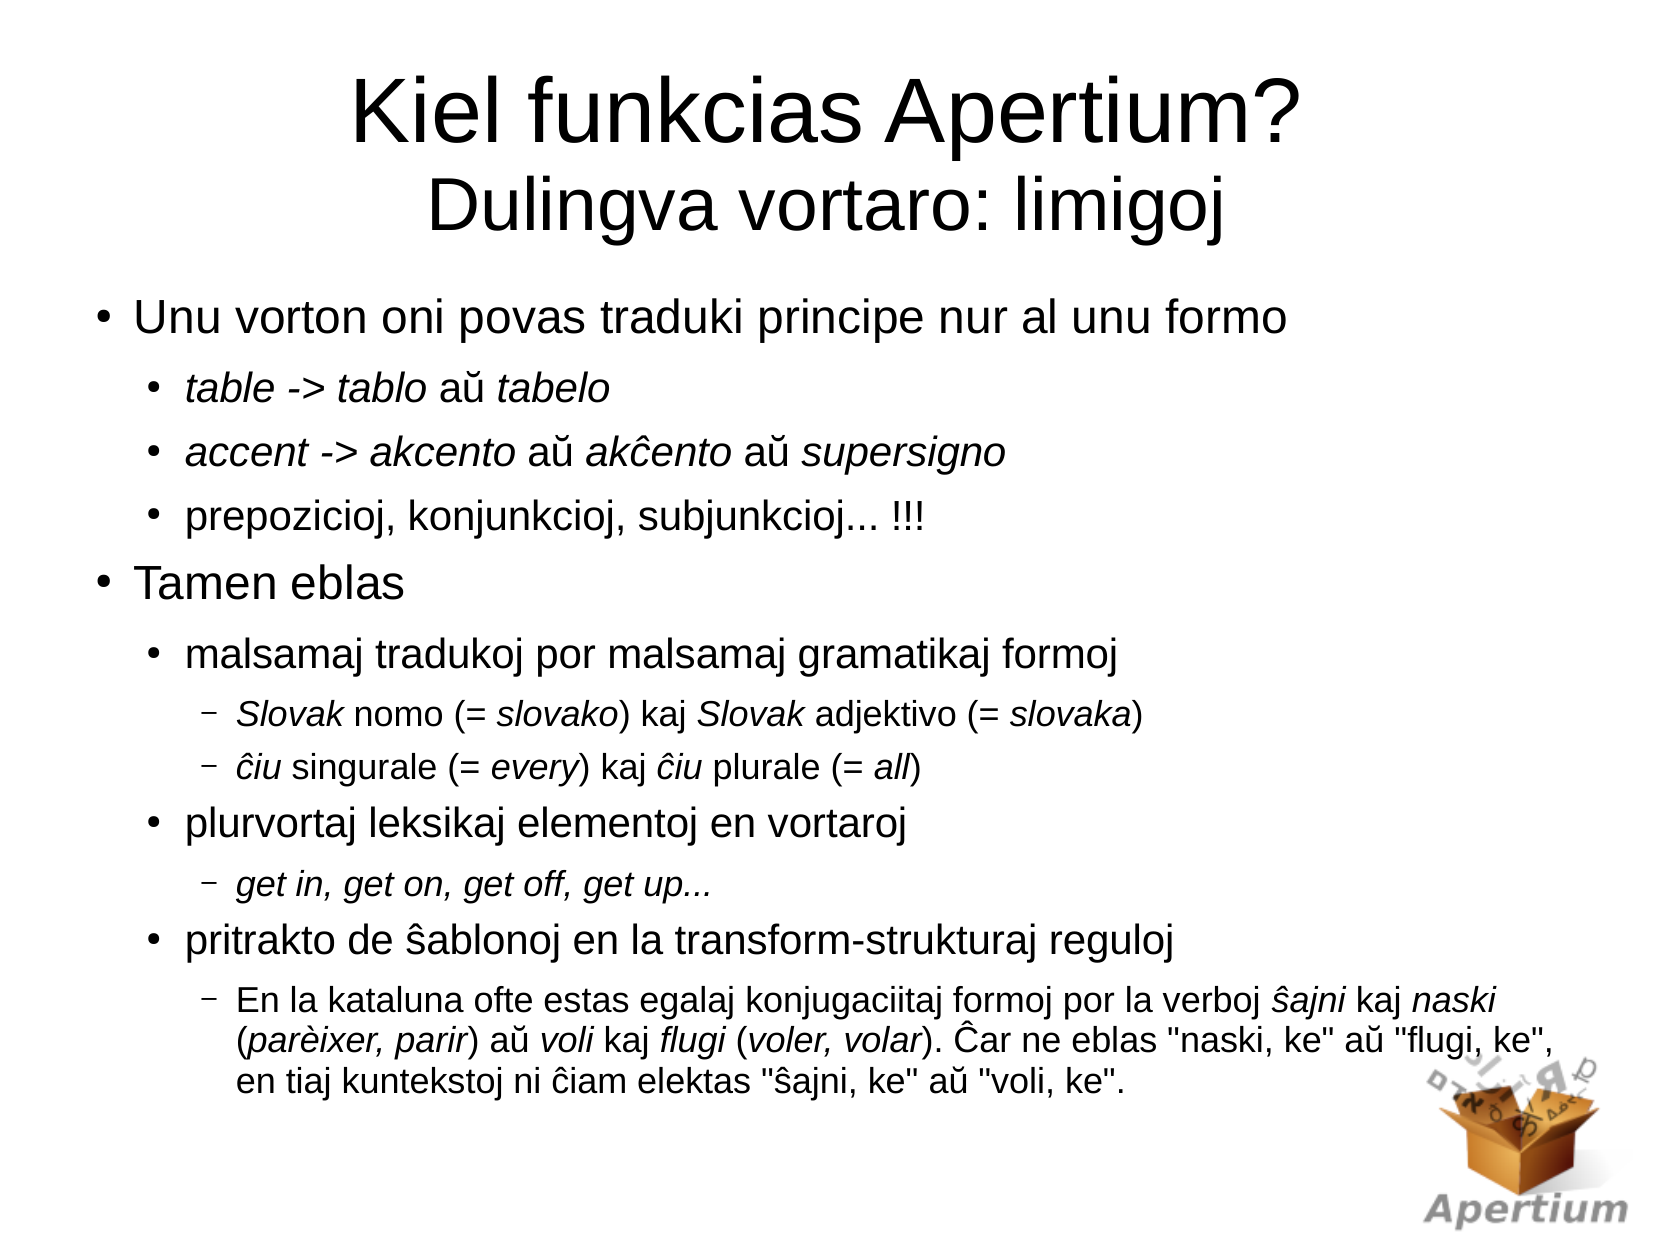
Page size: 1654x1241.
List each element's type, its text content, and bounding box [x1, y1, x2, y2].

list Unu vorton oni povas traduki principe nur al unu formo table -> tablo aŭ tabelo accent -> akcento aŭ akĉento aŭ supersigno prepozicioj, konjunkcioj, subjunkcioj... !!! Tamen eblas malsamaj tradukoj por malsamaj gramatikaj formoj Slovak nomo (= slovako) kaj Slovak adjektivo (= slovaka) ĉiu singurale (= every) kaj ĉiu plurale (= all) plurvortaj leksikaj elementoj en vortaroj get in, get on, get off, get up... pritrakto de ŝablonoj en la transform-strukturaj reguloj En la kataluna ofte estas egalaj konjugaciitaj formoj por la verboj ŝajni kaj naski (parèixer, parir) aŭ voli kaj flugi (voler, volar). Ĉar ne eblas "naski, ke" aŭ "flugi, ke", en tiaj kuntekstoj ni ĉiam elektas "ŝajni, ke" aŭ "voli, ke". [82, 290, 1571, 1109]
title Kiel funkcias Apertium? Dulingva vortaro: limigoj [82, 56, 1571, 250]
picture [1417, 1033, 1633, 1241]
